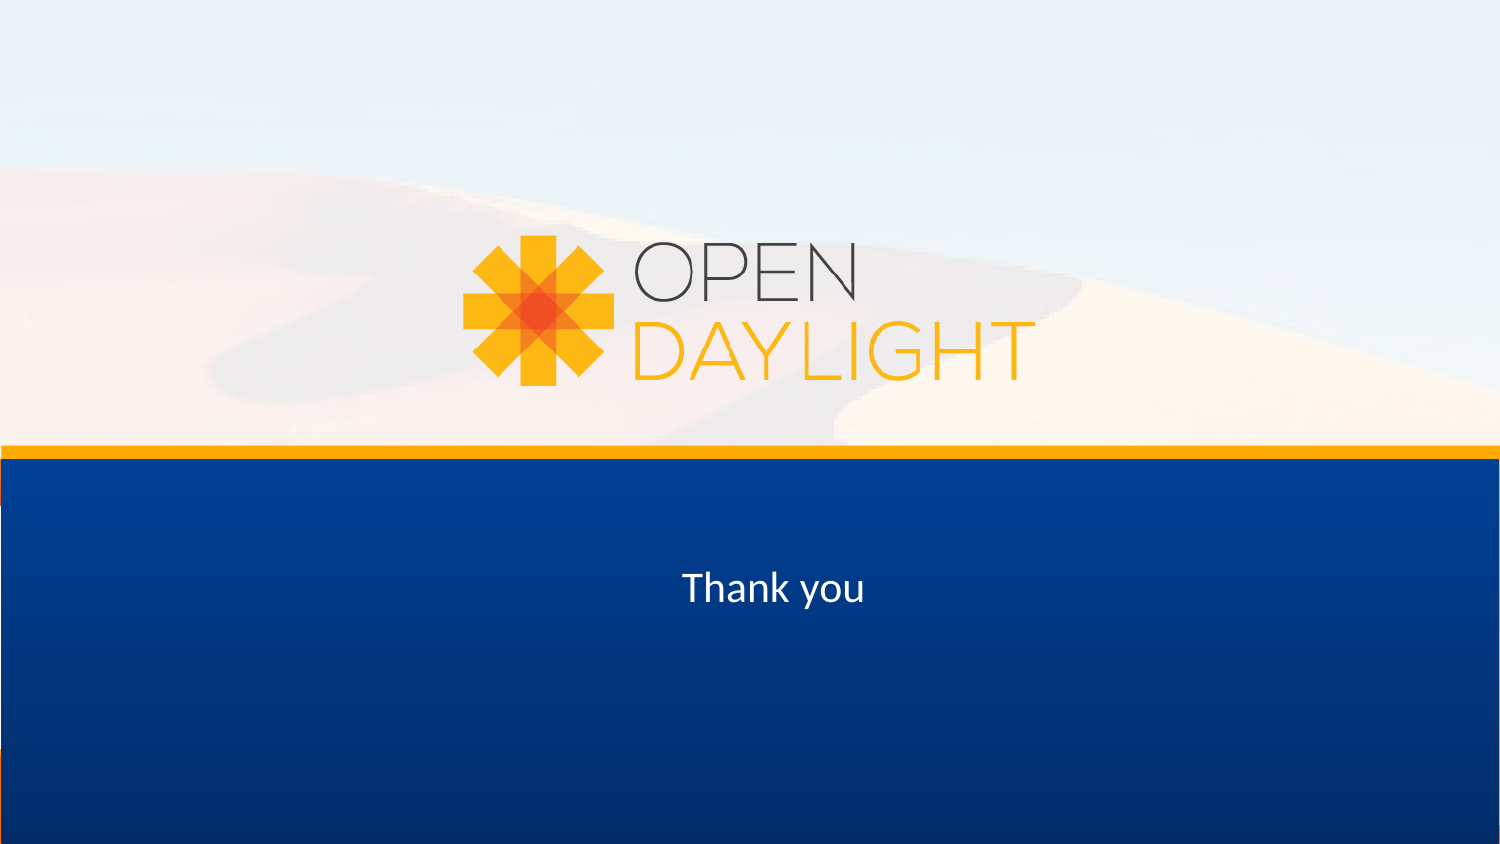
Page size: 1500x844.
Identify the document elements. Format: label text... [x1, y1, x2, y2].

text_box Thank you [408, 550, 1139, 619]
picture [388, 161, 1109, 461]
